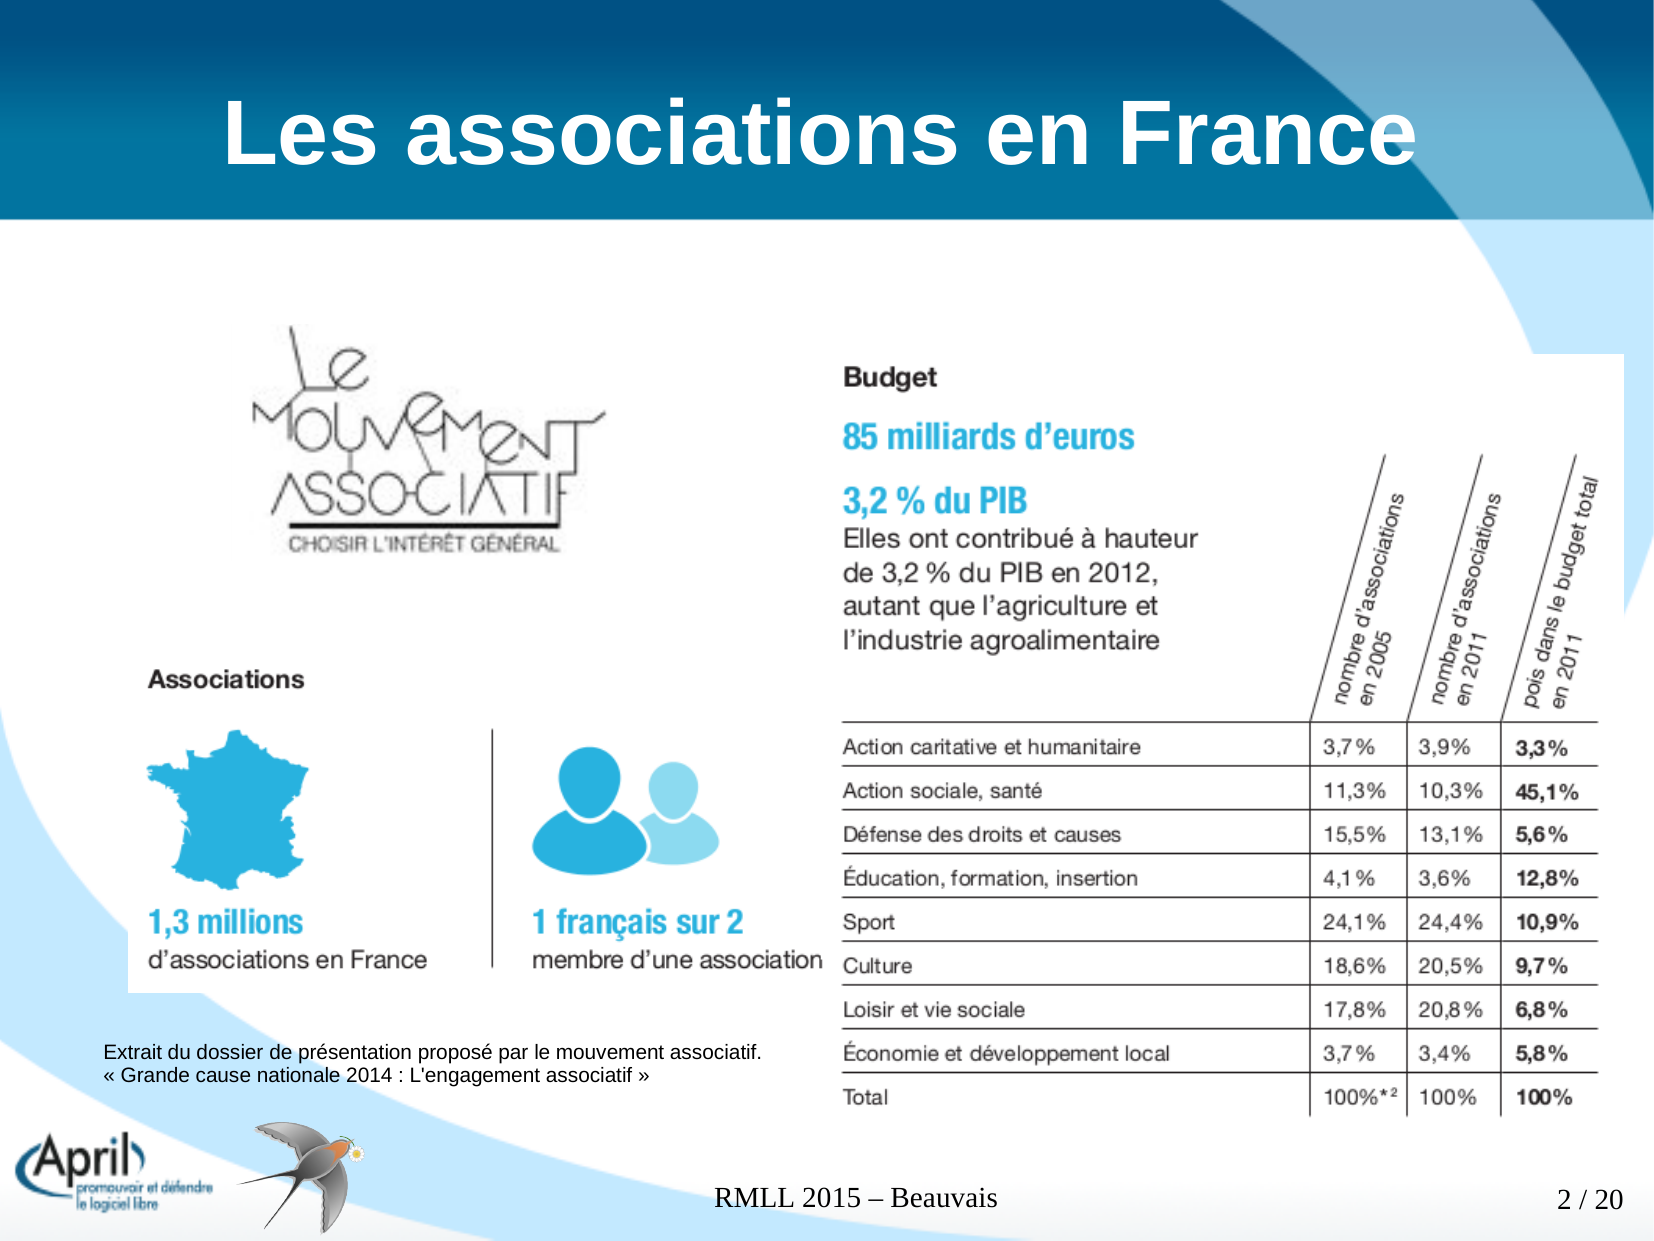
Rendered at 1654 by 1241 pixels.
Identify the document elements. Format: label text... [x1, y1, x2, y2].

title Les associations en France [76, 29, 1565, 237]
picture [0, 0, 1654, 1241]
text_box Extrait du dossier de présentation proposé par le mouvement associatif. « Grande cause nationale 2014 : L'engagement associatif » [88, 1033, 827, 1119]
